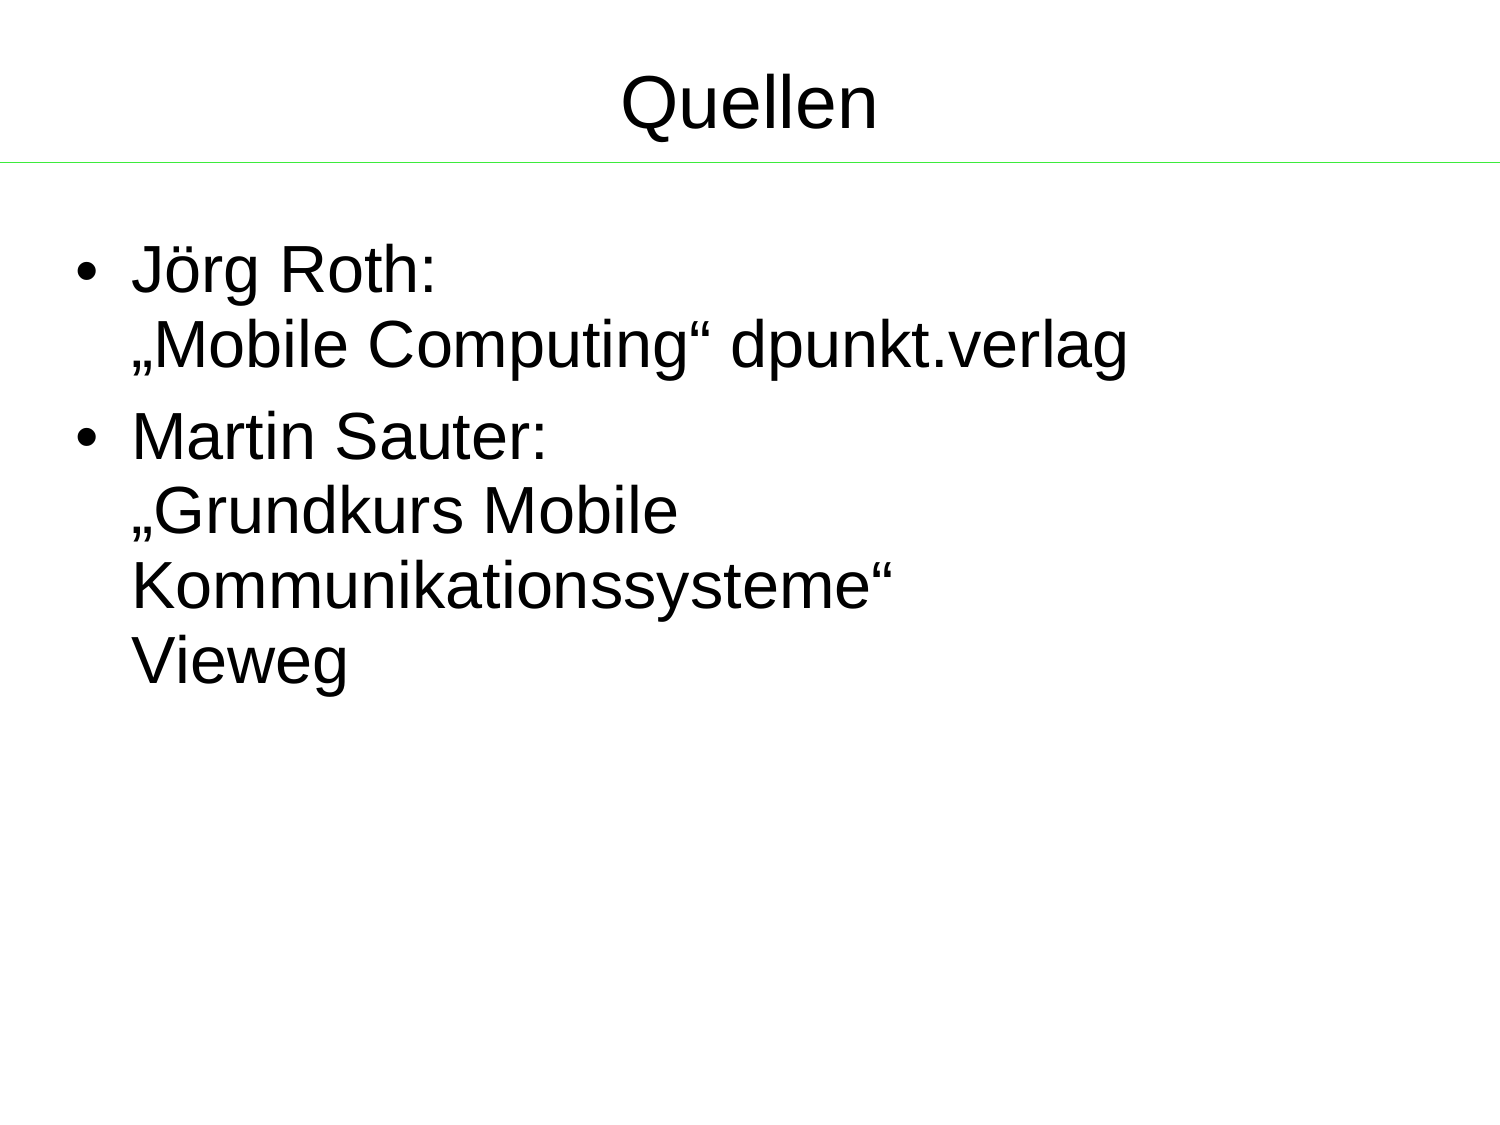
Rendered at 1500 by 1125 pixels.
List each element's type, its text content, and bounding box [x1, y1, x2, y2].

title Quellen [75, 49, 1426, 156]
list Jörg Roth: „Mobile Computing“ dpunkt.verlag Martin Sauter: „Grundkurs Mobile Kommunikationssysteme“ Vieweg [75, 232, 1426, 1001]
